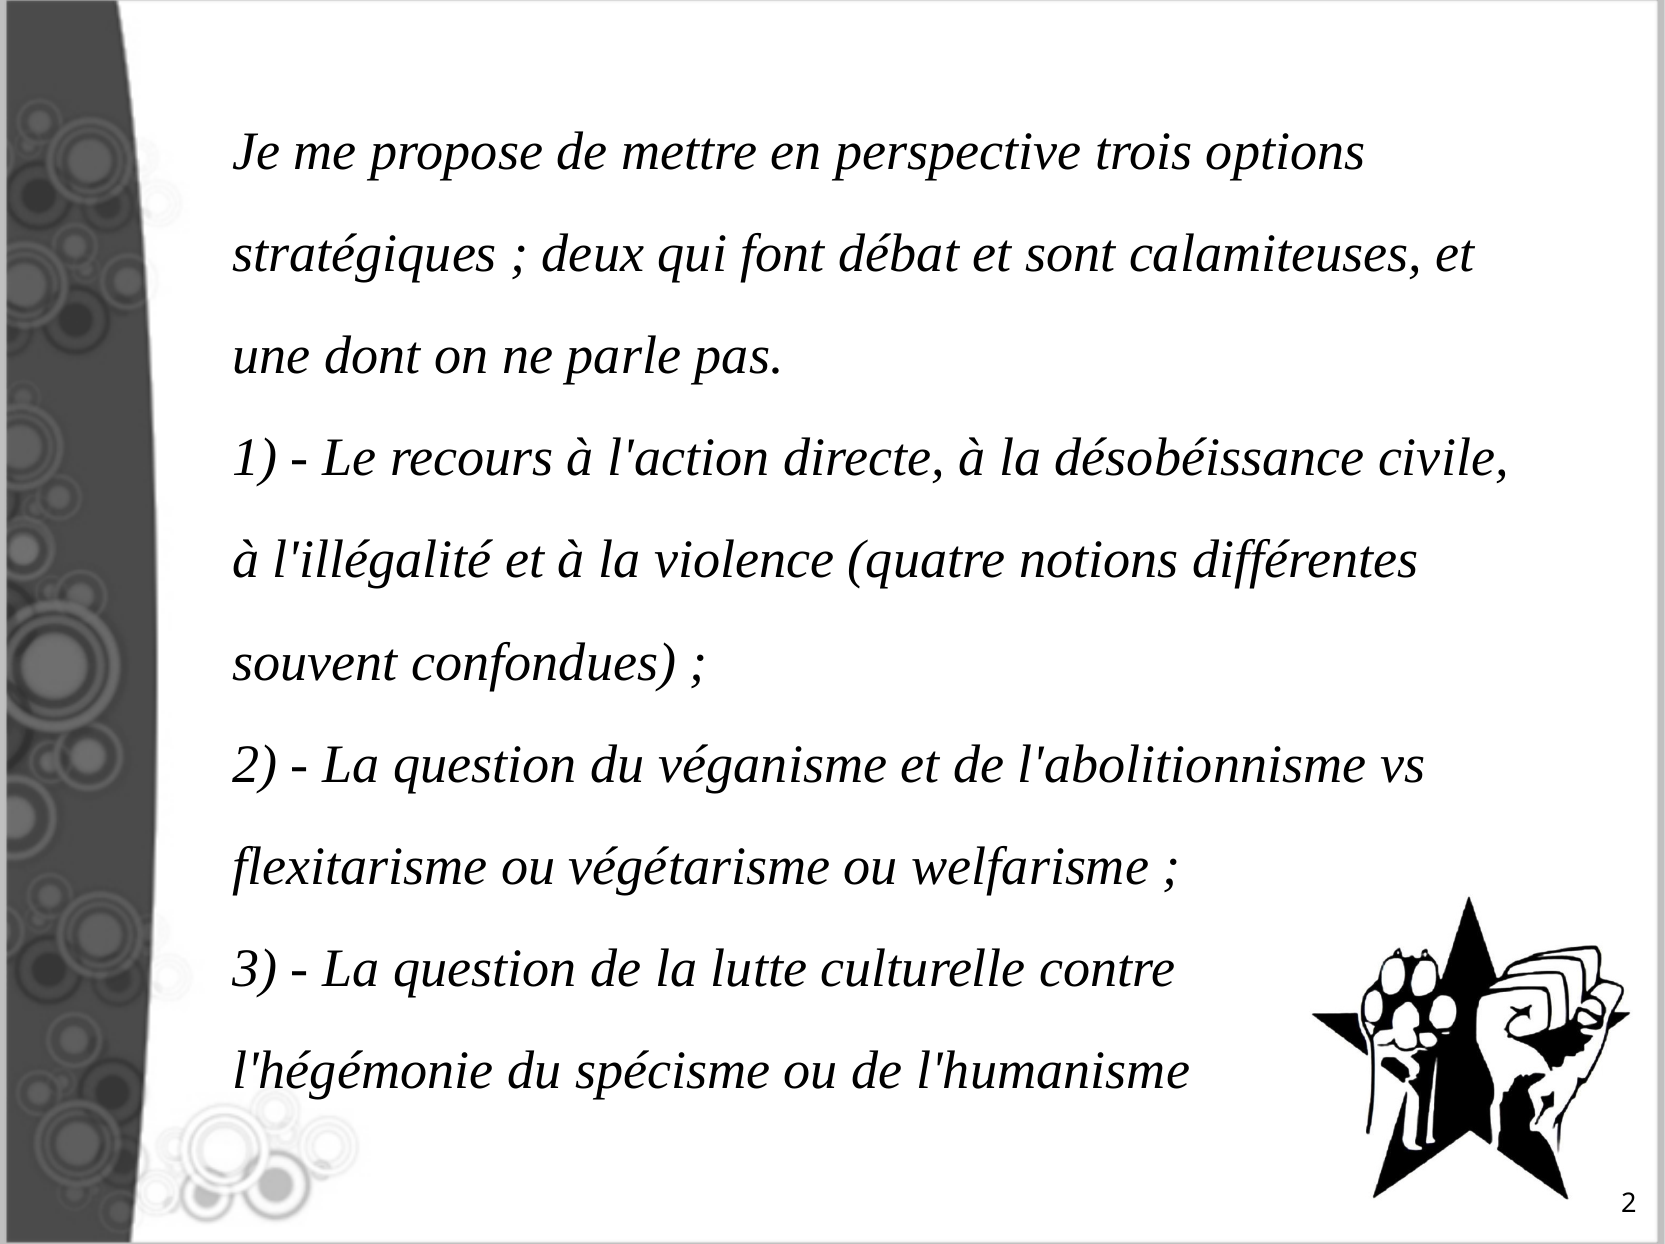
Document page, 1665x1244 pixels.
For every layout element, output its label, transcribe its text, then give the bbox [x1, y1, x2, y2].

text_box Je me propose de mettre en perspective trois options stratégiques ; deux qui font débat et sont calamiteuses, et une dont on ne parle pas. 1) - Le recours à l'action directe, à la désobéissance civile, à l'illégalité et à la violence (quatre notions différentes souvent confondues) ; 2) - La question du véganisme et de l'abolitionnisme vs flexitarisme ou végétarisme ou welfarisme ; 3) - La question de la lutte culturelle contre l'hégémonie du spécisme ou de l'humanisme [224, 70, 1572, 1107]
slide_number <numéro> [1606, 1177, 1665, 1225]
picture [3, 0, 1662, 1244]
